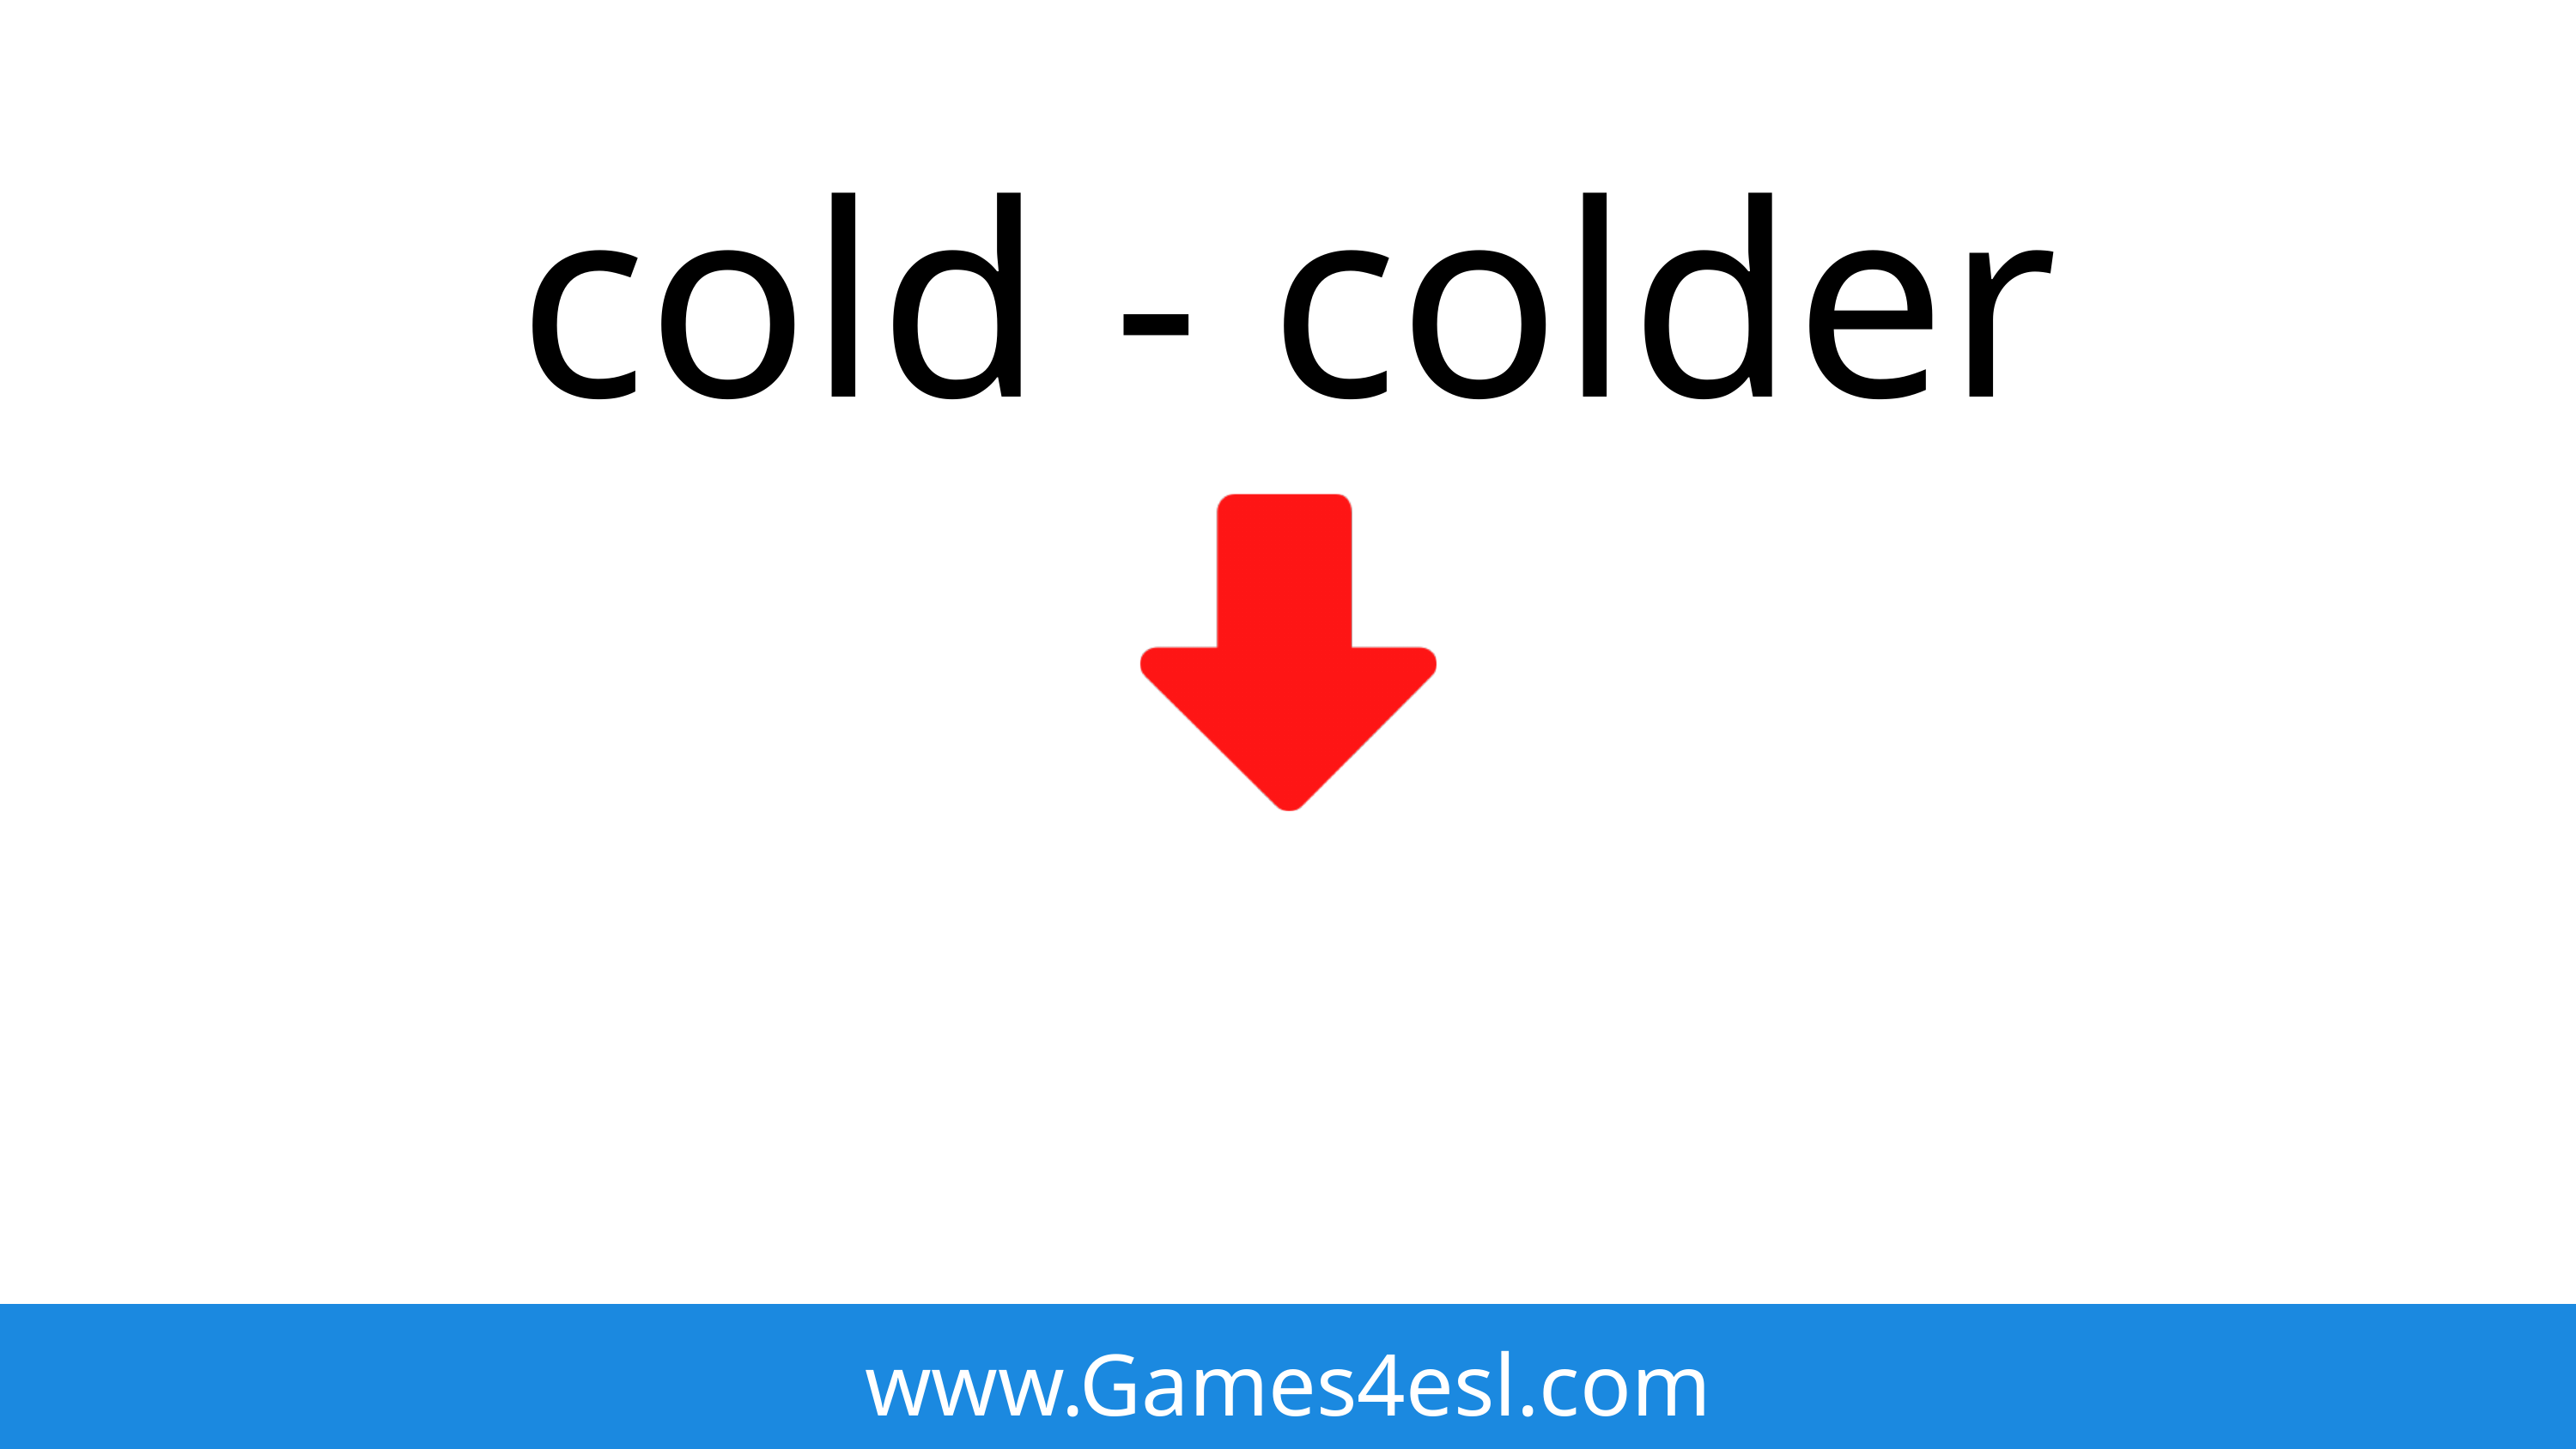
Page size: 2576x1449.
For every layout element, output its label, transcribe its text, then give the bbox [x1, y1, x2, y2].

text_box www.Games4esl.com [842, 1314, 1734, 1426]
picture [1139, 494, 1437, 811]
text_box [0, 1304, 2576, 1449]
text_box cold - colder [434, 75, 2142, 436]
